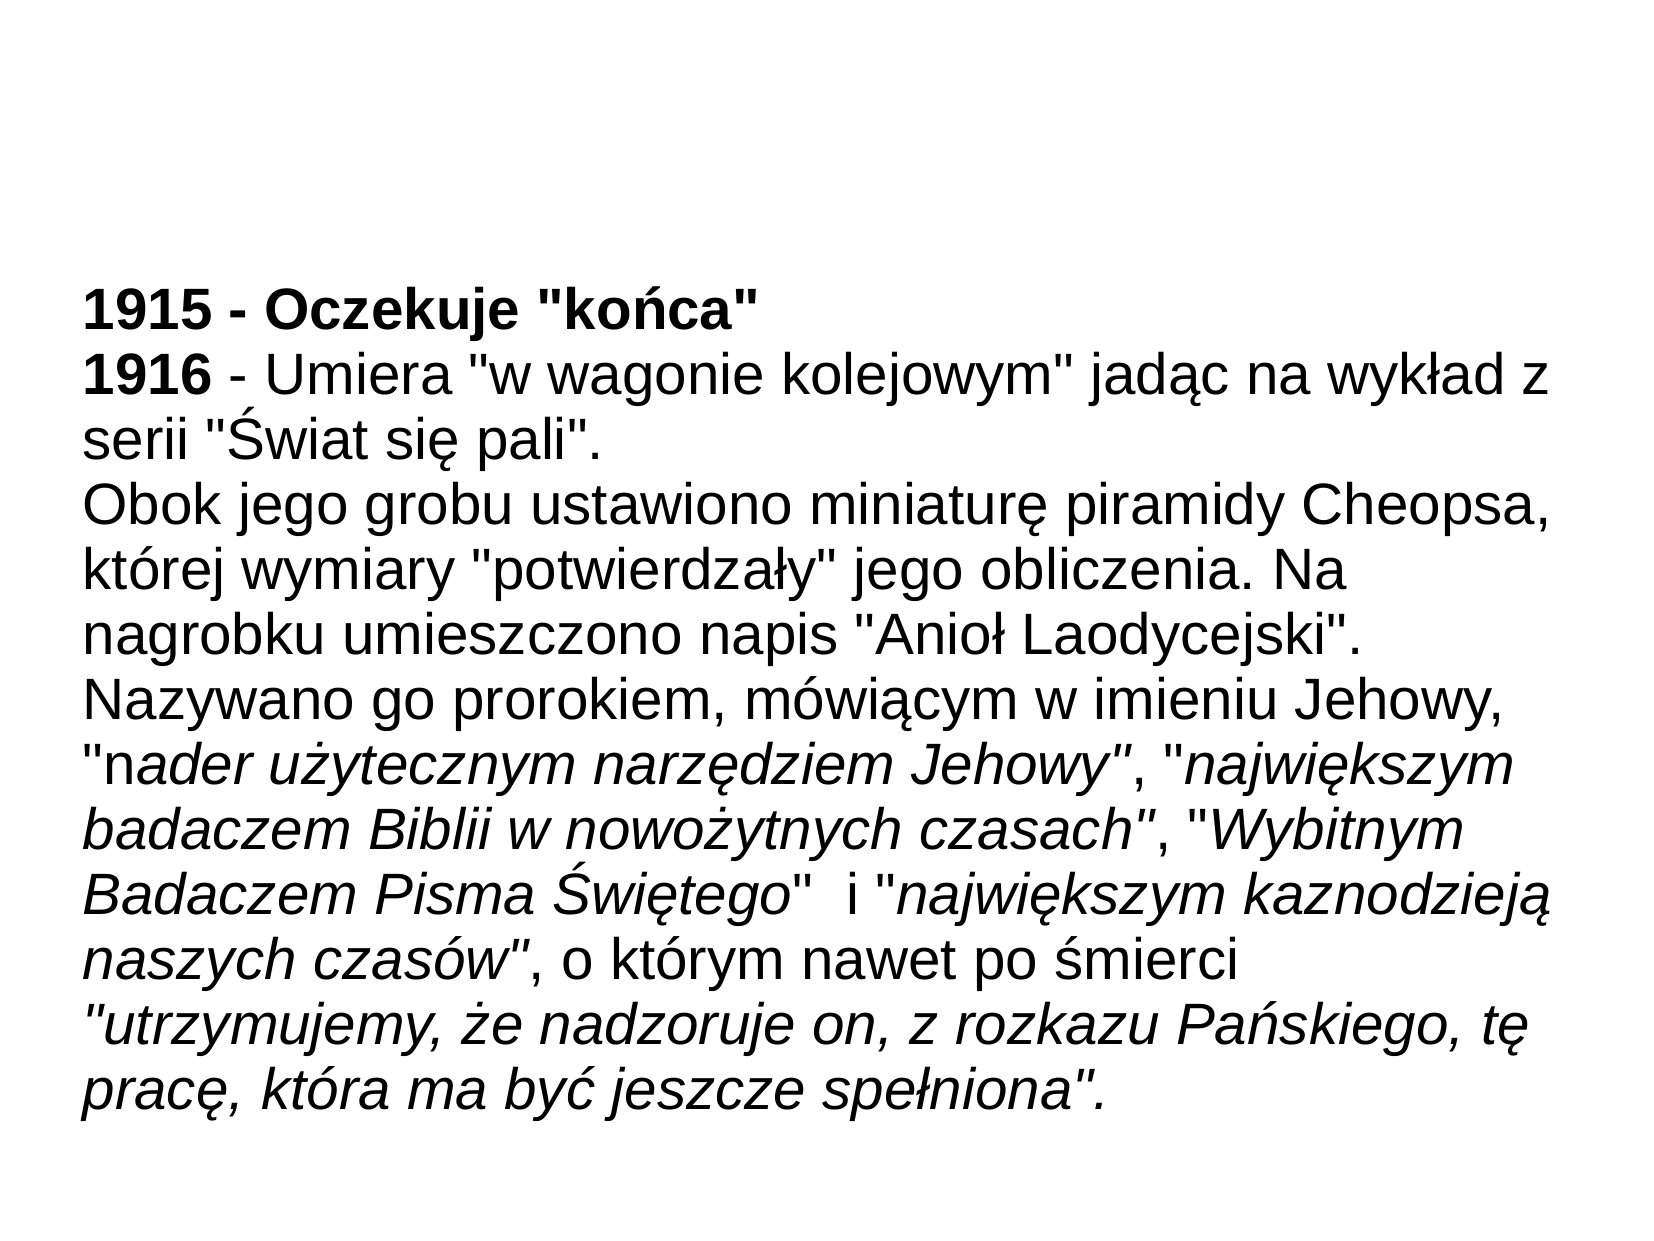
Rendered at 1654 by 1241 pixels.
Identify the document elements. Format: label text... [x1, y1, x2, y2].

subtitle 1915 - Oczekuje "końca" 1916 - Umiera "w wagonie kolejowym" jadąc na wykład z serii "Świat się pali". Obok jego grobu ustawiono miniaturę piramidy Cheopsa, której wymiary "potwierdzały" jego obliczenia. Na nagrobku umieszczono napis "Anioł Laodycejski". Nazywano go prorokiem, mówiącym w imieniu Jehowy, "nader użytecznym narzędziem Jehowy", "największym badaczem Biblii w nowożytnych czasach", "Wybitnym Badaczem Pisma Świętego" i "największym kaznodzieją naszych czasów", o którym nawet po śmierci "utrzymujemy, że nadzoruje on, z rozkazu Pańskiego, tę pracę, która ma być jeszcze spełniona". [82, 276, 1571, 1122]
